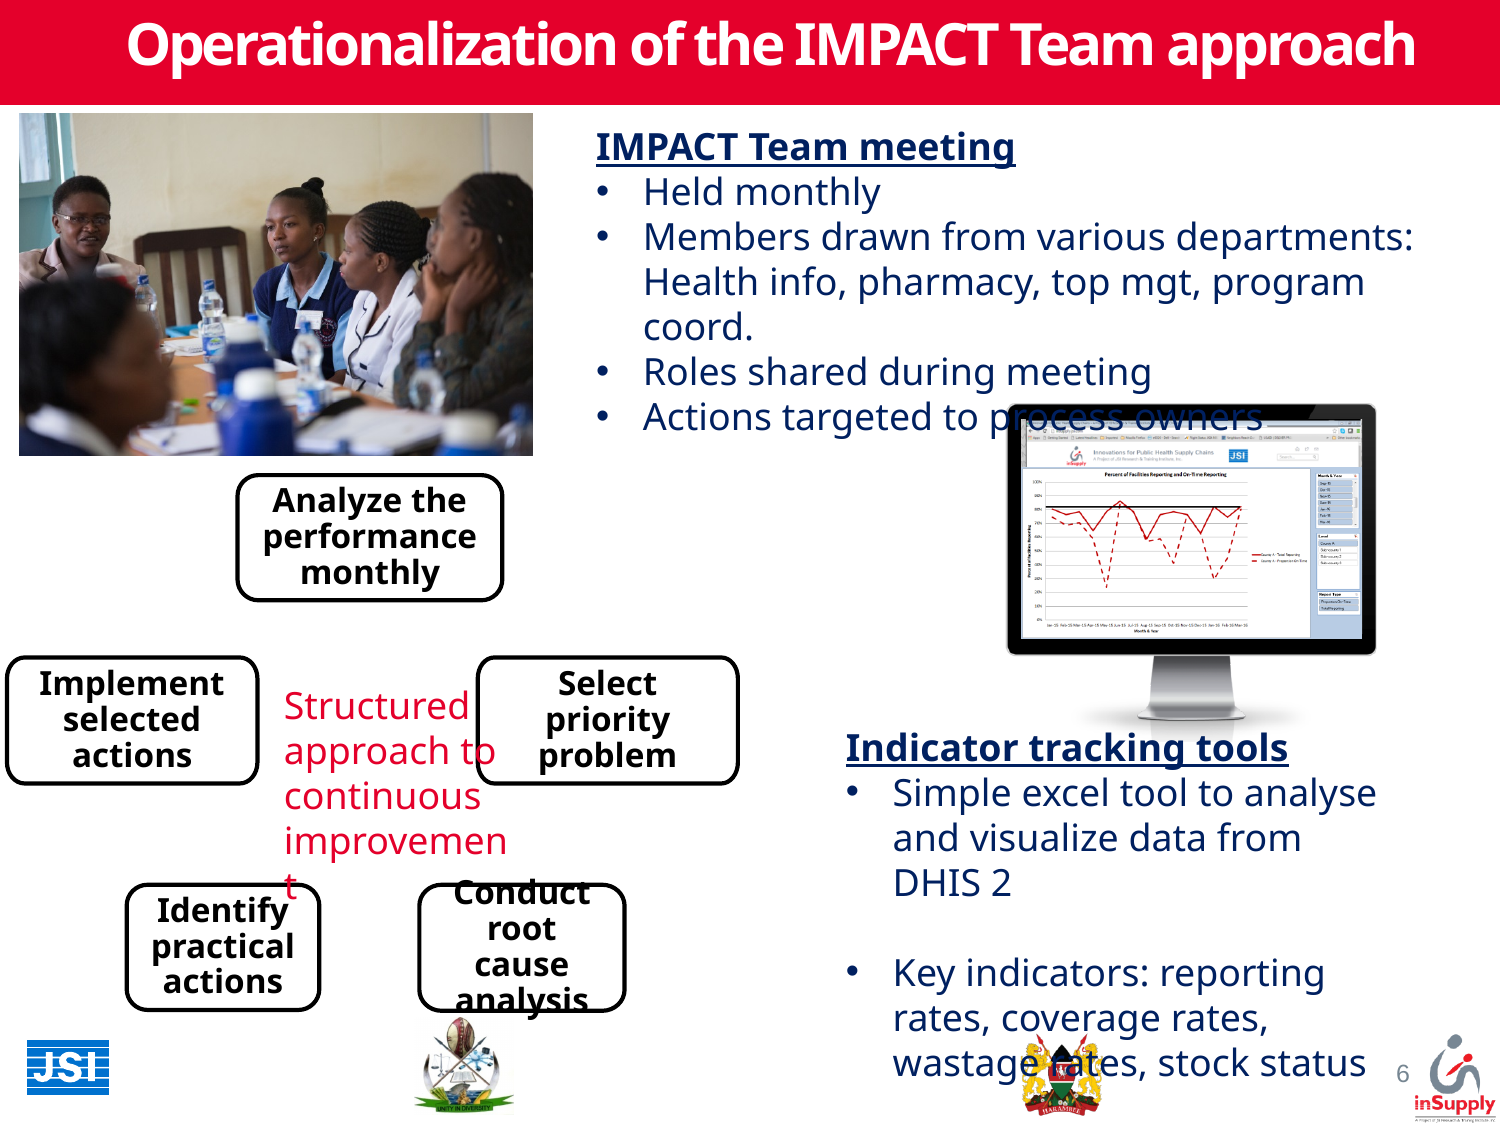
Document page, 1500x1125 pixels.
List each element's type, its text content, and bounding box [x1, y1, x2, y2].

text_box Analyze the performance monthly [237, 475, 503, 601]
text_box [1021, 446, 1025, 467]
picture [1409, 1027, 1500, 1125]
picture [1003, 1091, 1120, 1125]
text_box Select priority problem [478, 657, 738, 784]
picture [19, 113, 533, 456]
picture [996, 446, 1388, 716]
text_box Operationalization of the IMPACT Team approach [0, 0, 1500, 85]
text_box Conduct root cause analysis [419, 884, 625, 1011]
picture [414, 1017, 514, 1115]
text_box Indicator tracking tools Simple excel tool to analyse and visualize data from DHIS 2 Key indicators: reporting rates, coverage rates, wastage rates, stock status [831, 716, 1412, 1091]
text_box IMPACT Team meeting Held monthly Members drawn from various departments: Health info, pharmacy, top mgt, program coord. Roles shared during meeting Actions targeted to process owners [581, 116, 1451, 446]
text_box Implement selected actions [6, 657, 258, 784]
text_box Identify practical actions [126, 884, 320, 1010]
text_box Structured approach to continuous improvement [269, 674, 523, 915]
